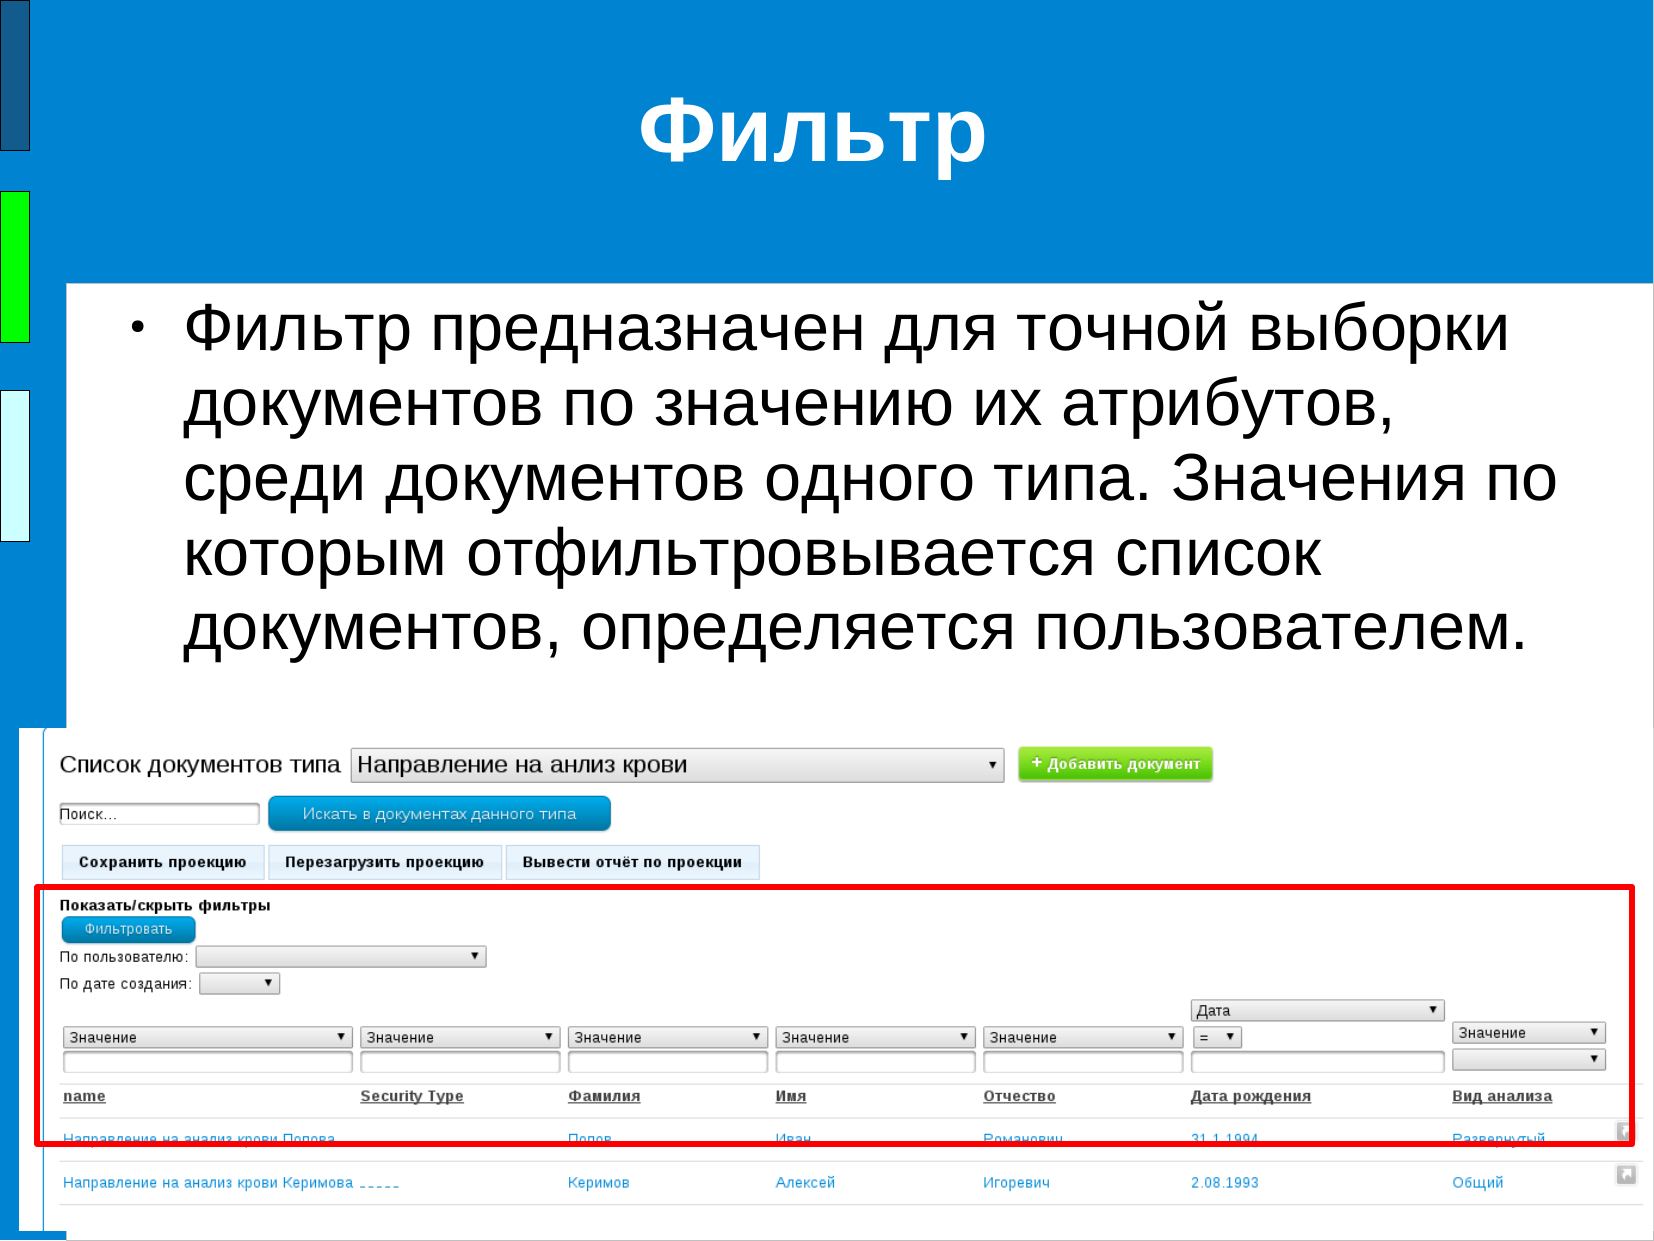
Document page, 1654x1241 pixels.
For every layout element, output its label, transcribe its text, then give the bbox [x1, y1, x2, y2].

list Фильтр предназначен для точной выборки документов по значению их атрибутов, среди документов одного типа. Значения по которым отфильтровывается список документов, определяется пользователем. [82, 290, 1571, 1094]
title Фильтр [82, 25, 1571, 233]
picture [40, 890, 1629, 1141]
picture [19, 728, 1654, 1231]
